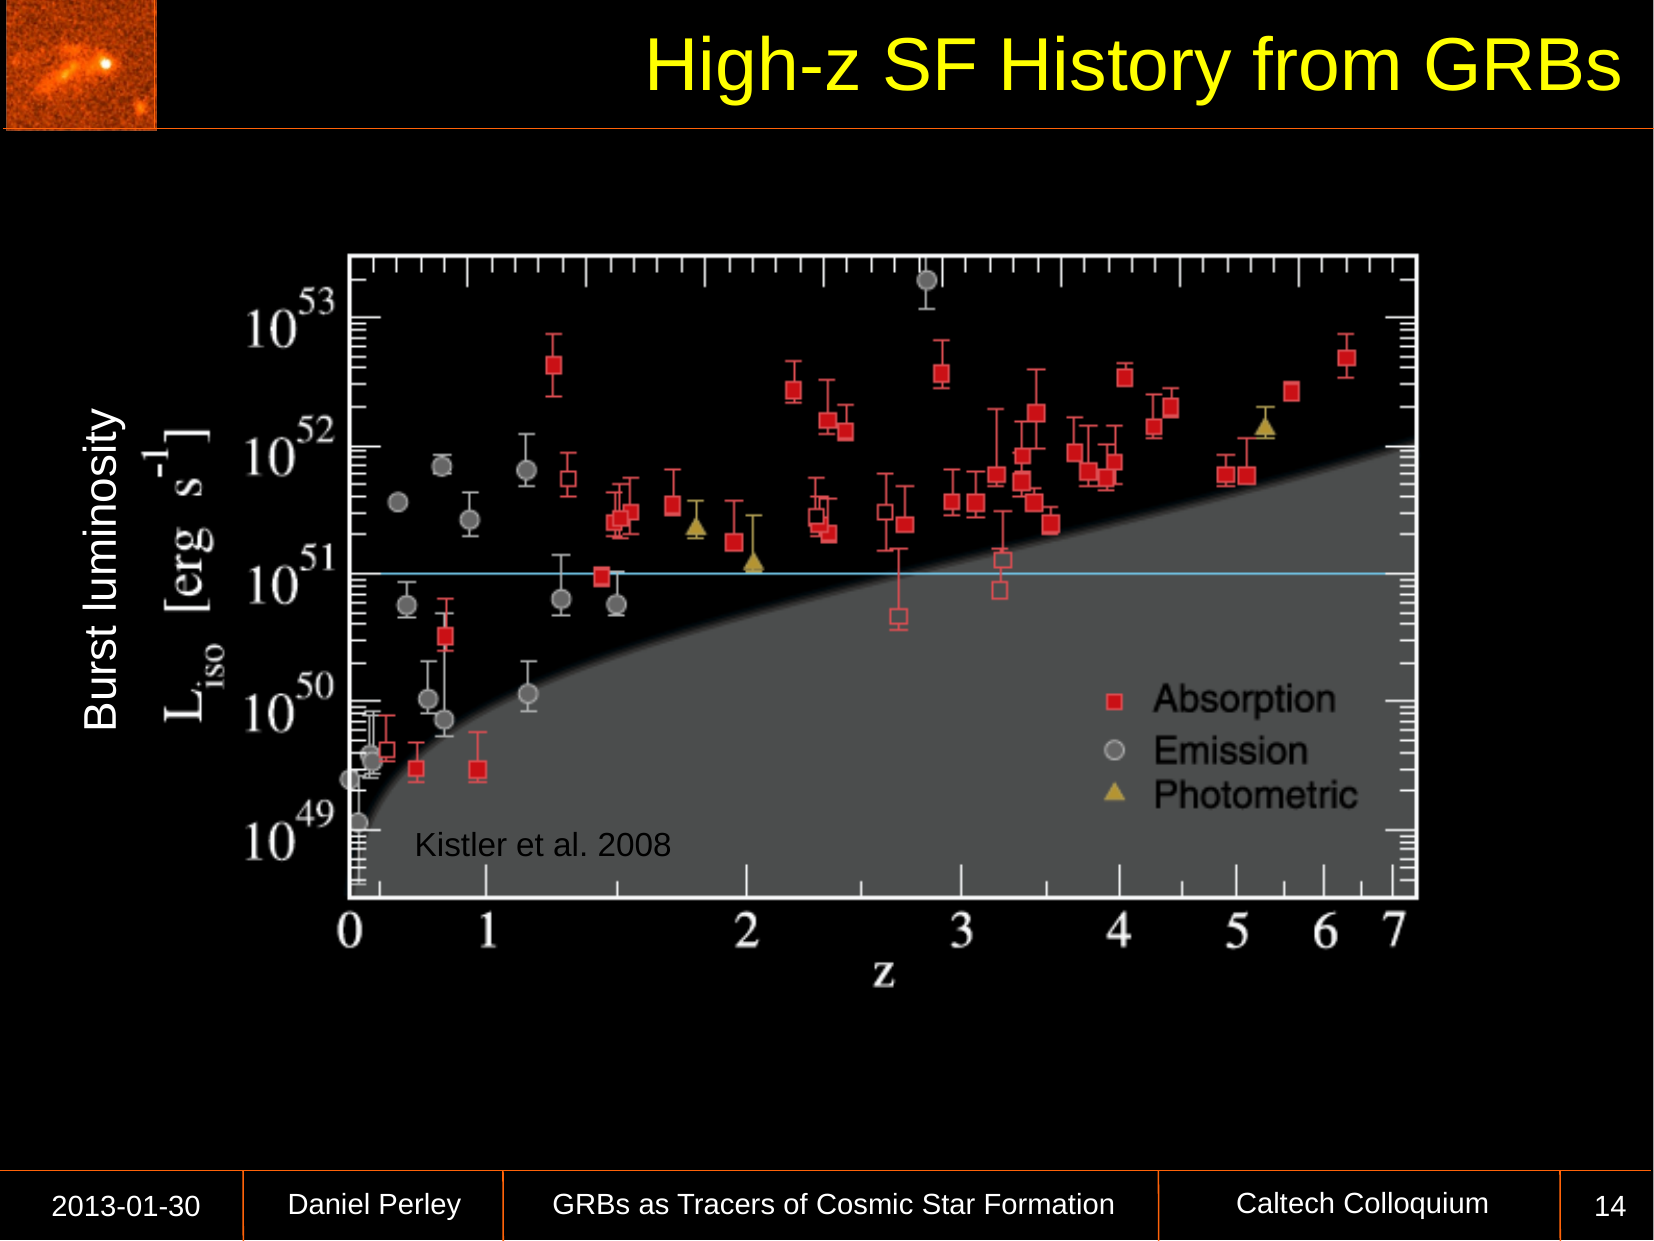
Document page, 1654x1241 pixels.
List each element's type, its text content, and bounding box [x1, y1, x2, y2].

picture [125, 248, 1463, 1013]
text_box Kistler et al. 2008 [396, 816, 772, 875]
picture [7, 0, 154, 128]
title High-z SF History from GRBs [187, 21, 1624, 108]
text_box Burst luminosity [64, 307, 137, 833]
